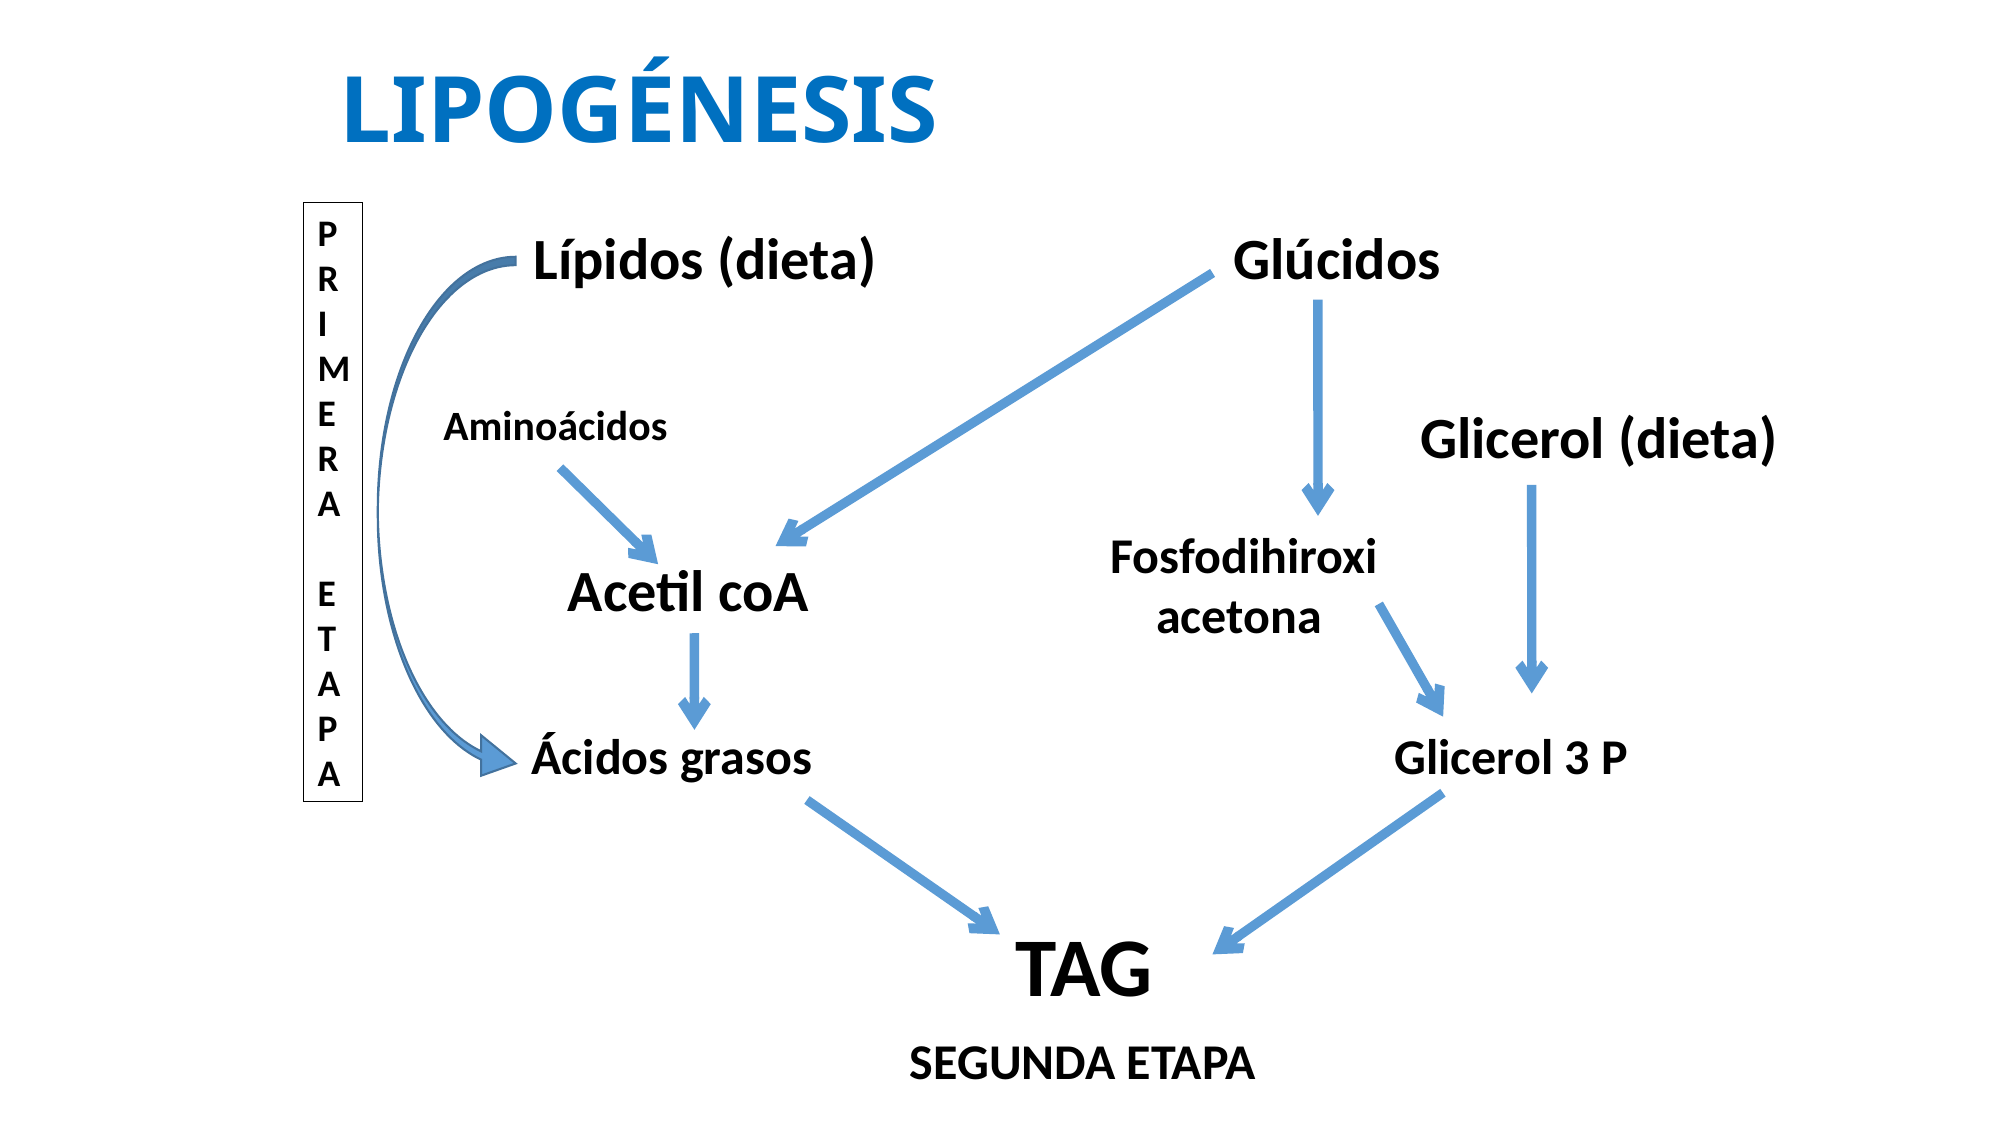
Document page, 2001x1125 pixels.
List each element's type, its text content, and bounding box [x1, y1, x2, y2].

text_box Aminoácidos [428, 391, 693, 456]
text_box Ácidos grasos [516, 716, 828, 792]
title LIPOGÉNESIS [324, 19, 1675, 207]
text_box PR IMERA ETAPA [303, 202, 363, 802]
text_box TAG [1000, 905, 1168, 1021]
text_box Lípidos (dieta) Glúcidos [492, 213, 1457, 299]
text_box Glicerol 3 P [1379, 716, 1643, 792]
text_box [377, 256, 516, 776]
text_box Glicerol (dieta) [1405, 392, 1793, 478]
text_box Acetil coA [553, 546, 824, 632]
text_box SEGUNDA ETAPA [895, 1021, 1271, 1097]
text_box Fosfodihiroxi acetona [1095, 515, 1393, 651]
